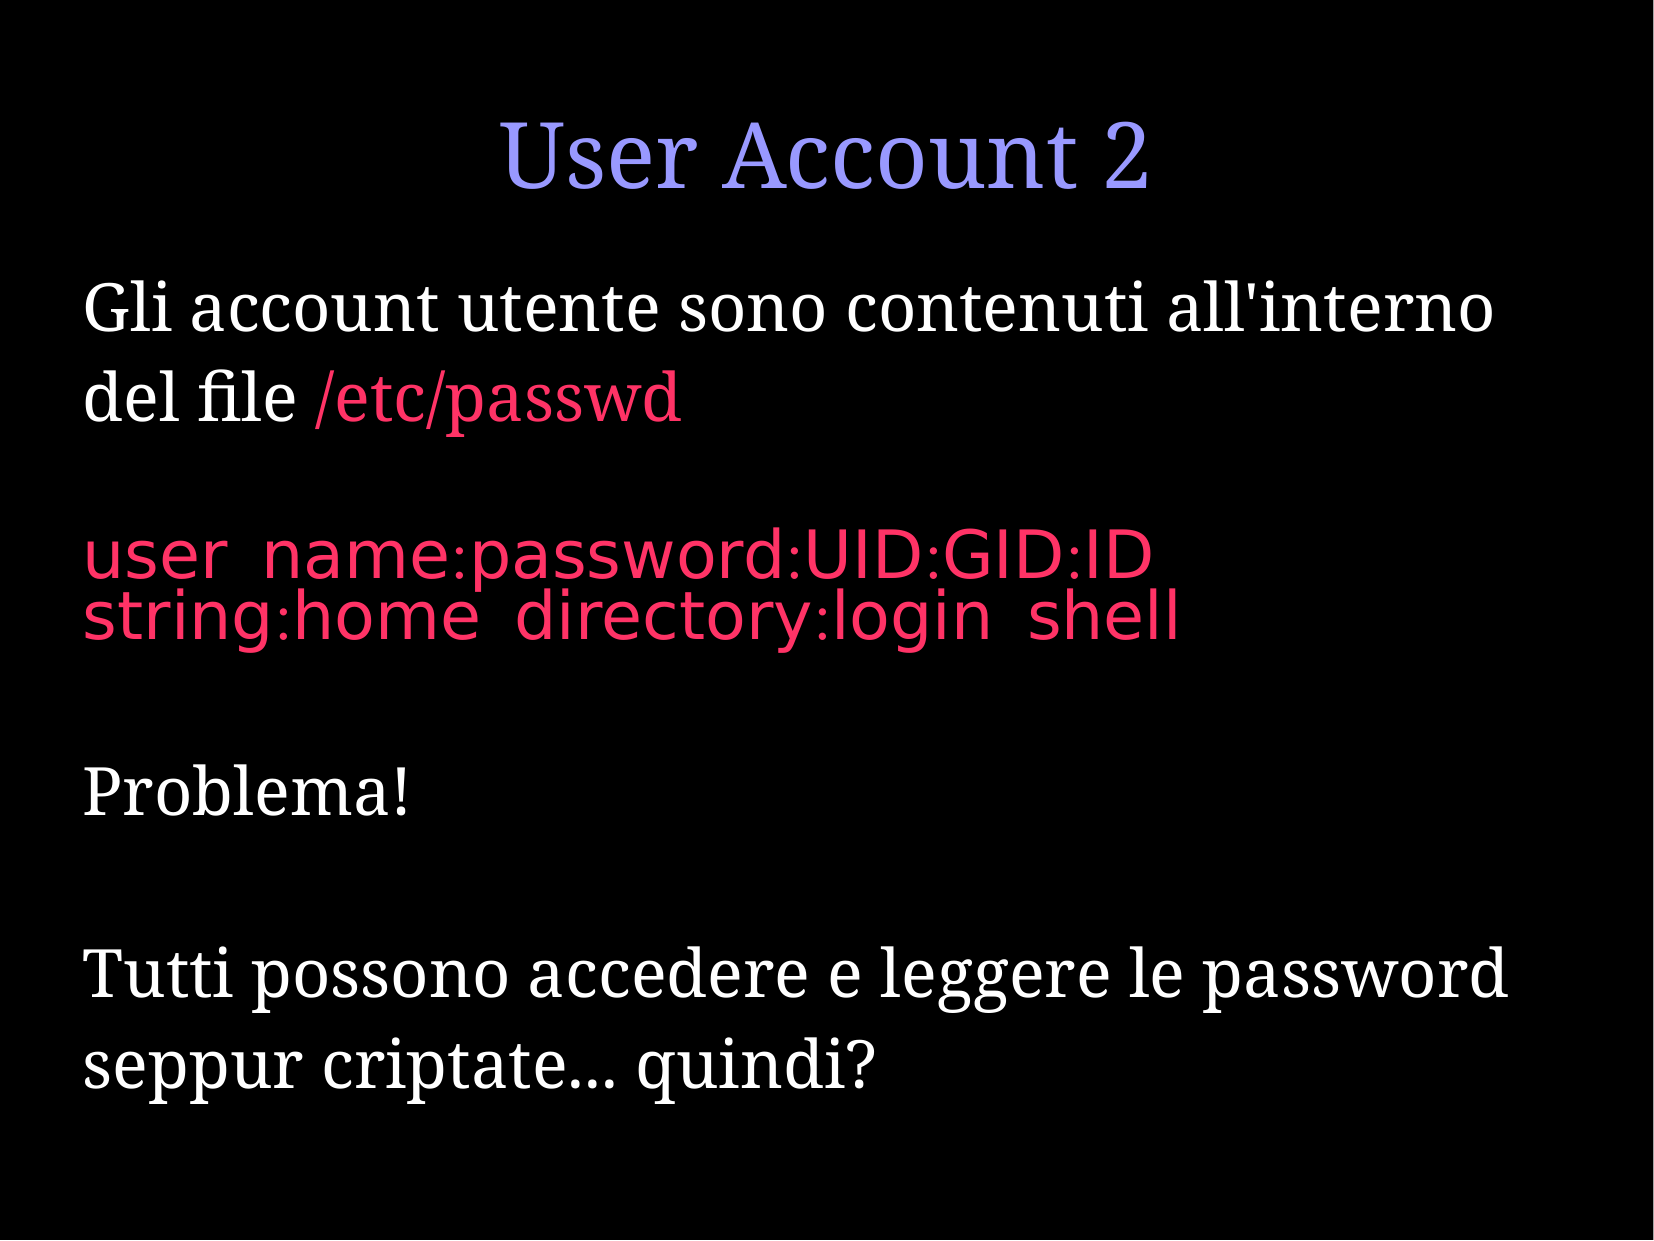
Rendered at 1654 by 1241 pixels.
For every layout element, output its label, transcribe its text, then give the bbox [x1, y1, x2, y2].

title User Account 2 [82, 49, 1571, 257]
subtitle Gli account utente sono contenuti all'interno del file /etc/passwd user name:password:UID:GID:ID string:home directory:login shell Problema! Tutti possono accedere e leggere le password seppur criptate... quindi? [82, 365, 1571, 1241]
